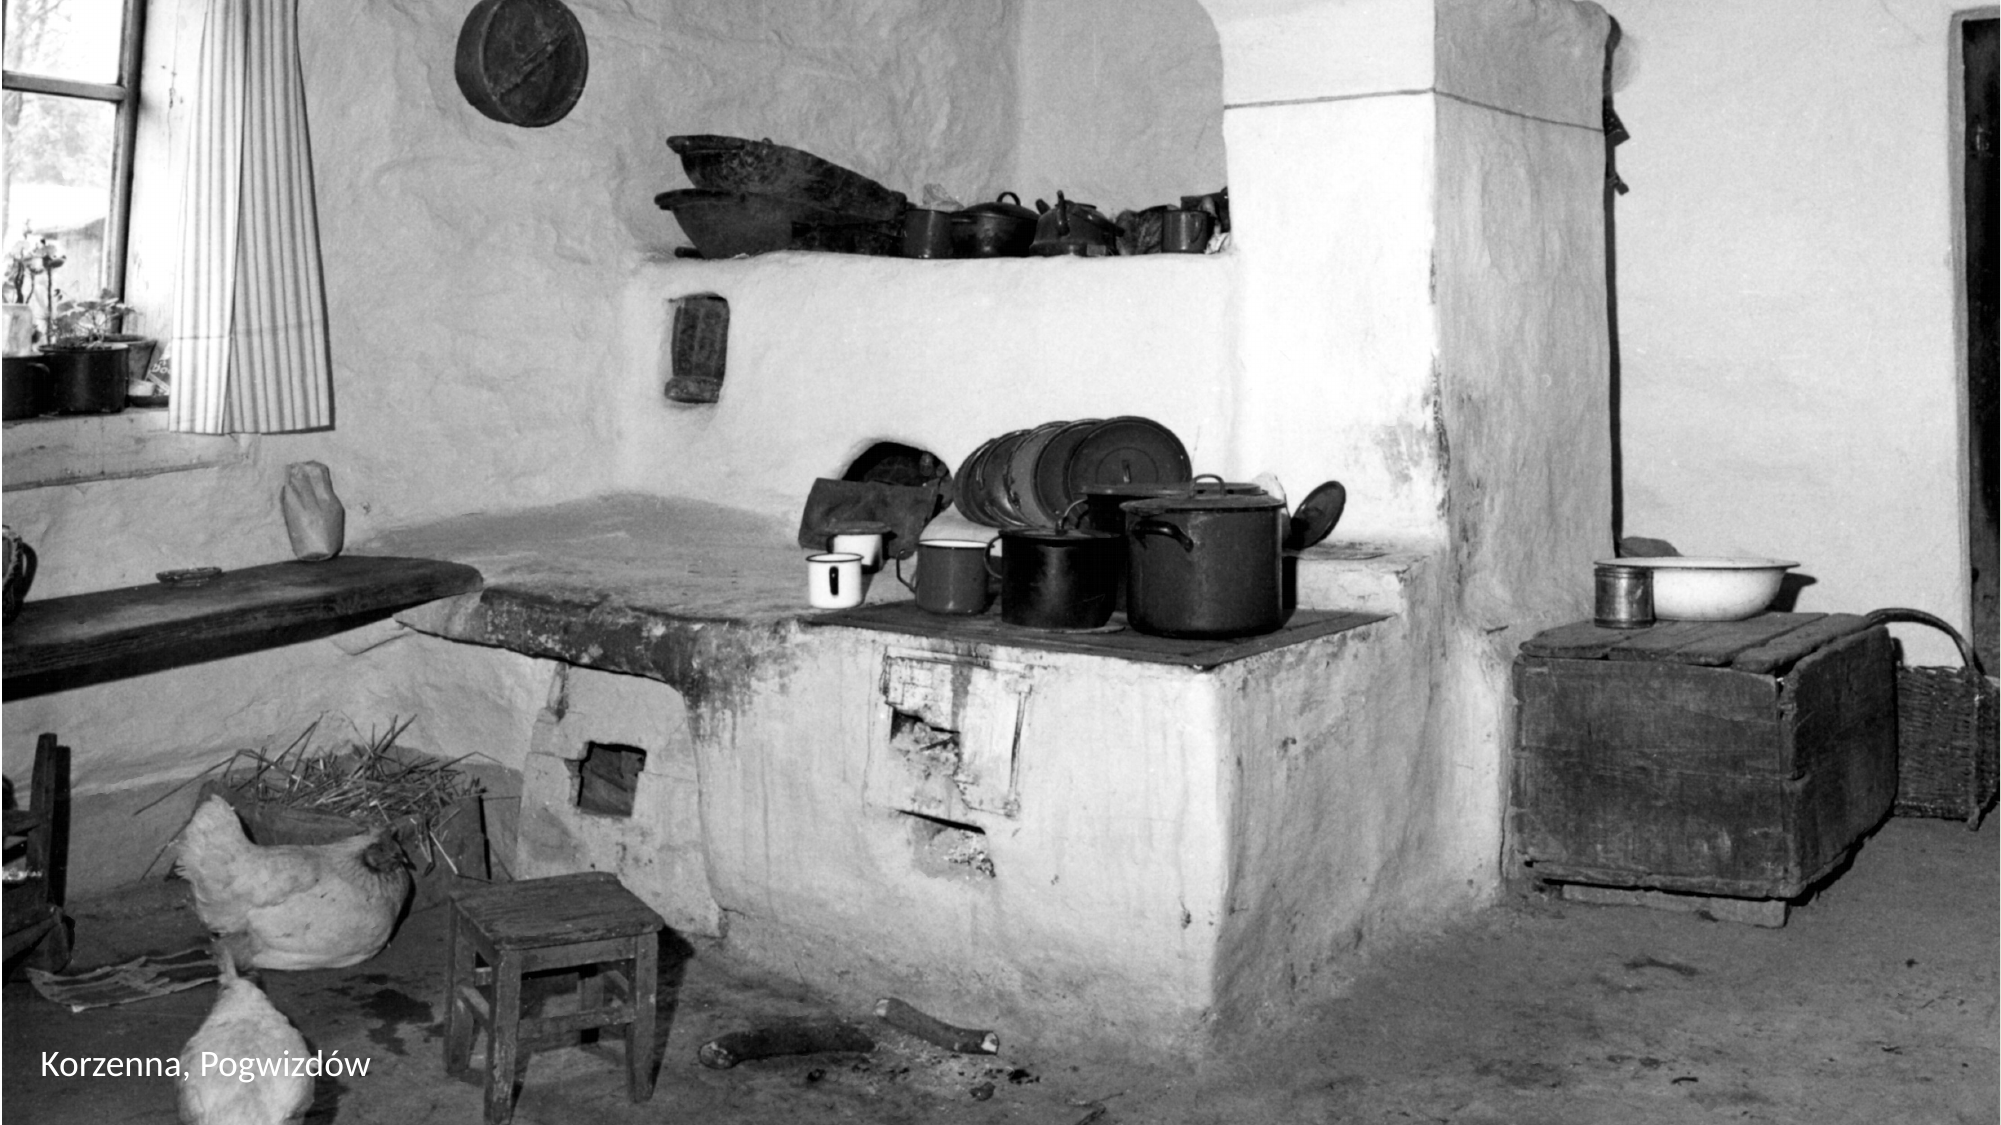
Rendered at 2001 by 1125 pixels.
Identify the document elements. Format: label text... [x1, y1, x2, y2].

text_box Korzenna, Pogwizdów [25, 1031, 391, 1093]
picture [0, 0, 2000, 1125]
